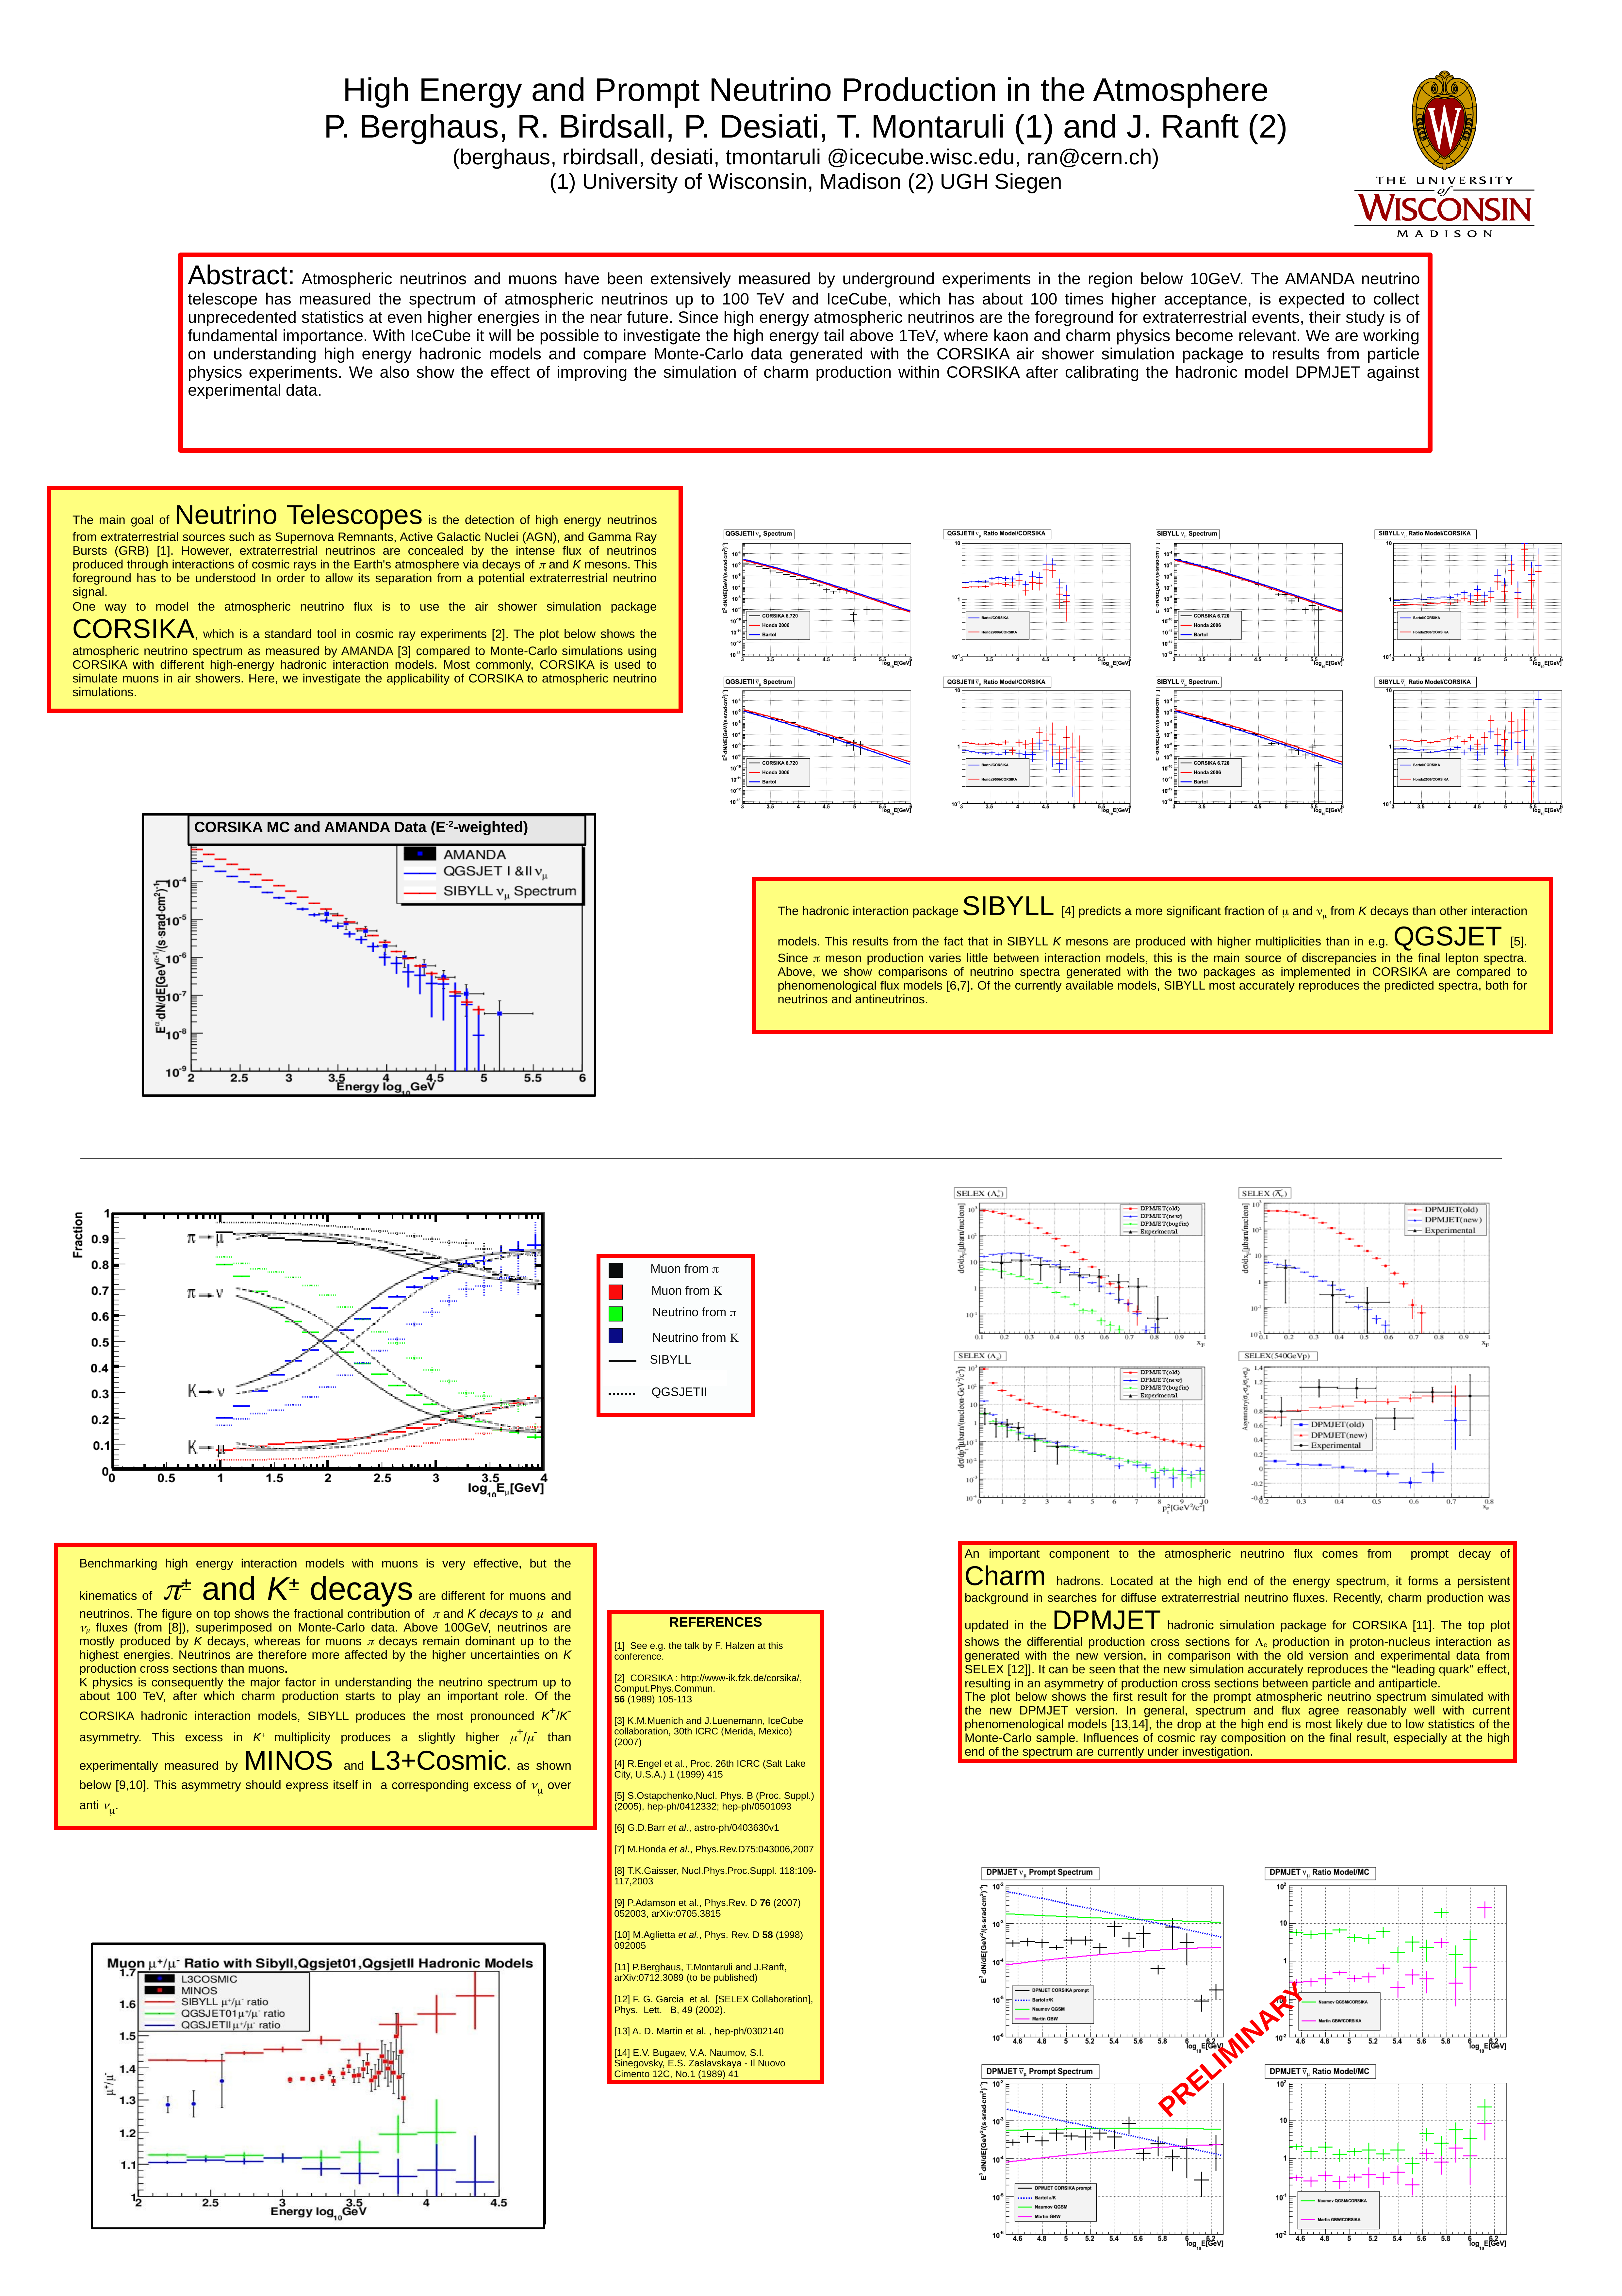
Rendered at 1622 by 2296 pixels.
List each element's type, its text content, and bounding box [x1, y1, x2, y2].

text_box PRELIMINARY [1147, 1952, 1351, 2141]
text_box Abstract: Atmospheric neutrinos and muons have been extensively measured by underground experiments in the region below 10GeV. The AMANDA neutrino telescope has measured the spectrum of atmospheric neutrinos up to 100 TeV and IceCube, which has about 100 times higher acceptance, is expected to collect unprecedented statistics at even higher energies in the near future. Since high energy atmospheric neutrinos are the foreground for extraterrestrial events, their study is of fundamental importance. With IceCube it will be possible to investigate the high energy tail above 1TeV, where kaon and charm physics become relevant. We are working on understanding high energy hadronic models and compare Monte-Carlo data generated with the CORSIKA air shower simulation package to results from particle physics experiments. We also show the effect of improving the simulation of charm production within CORSIKA after calibrating the hadronic model DPMJET against experimental data. [180, 254, 1430, 451]
text_box Benchmarking high energy interaction models with muons is very effective, but the kinematics of ± and K± decays are different for muons and neutrinos. The figure on top shows the fractional contribution of p and K decays to m and nm fluxes (from [8]), superimposed on Monte-Carlo data. Above 100GeV, neutrinos are mostly produced by K decays, whereas for muons p decays remain dominant up to the highest energies. Neutrinos are therefore more affected by the higher uncertainties on K production cross sections than muons. K physics is consequently the major factor in understanding the neutrino spectrum up to about 100 TeV, after which charm production starts to play an important role. Of the CORSIKA hadronic interaction models, SIBYLL produces the most pronounced K+/K- asymmetry. This excess in K+ multiplicity produces a slightly higher +/- than experimentally measured by MINOS and L3+Cosmic, as shown below [9,10]. This asymmetry should express itself in a corresponding excess of  over anti . [56, 1545, 595, 1829]
picture [1354, 68, 1534, 240]
picture [62, 1206, 558, 1501]
text_box REFERENCES [1] See e.g. the talk by F. Halzen at this conference. [2] CORSIKA : http://www-ik.fzk.de/corsika/, Comput.Phys.Commun. 56 (1989) 105-113 [3] K.M.Muenich and J.Luenemann, IceCube collaboration, 30th ICRC (Merida, Mexico) (2007) [4] R.Engel et al., Proc. 26th ICRC (Salt Lake City, U.S.A.) 1 (1999) 415 [5] S.Ostapchenko,Nucl. Phys. B (Proc. Suppl.) (2005), hep-ph/0412332; hep-ph/0501093 [6] G.D.Barr et al., astro-ph/0403630v1 [7] M.Honda et al., Phys.Rev.D75:043006,2007 [8] T.K.Gaisser, Nucl.Phys.Proc.Suppl. 118:109-117,2003 [9] P.Adamson et al., Phys.Rev. D 76 (2007) 052003, arXiv:0705.3815 [10] M.Aglietta et al., Phys. Rev. D 58 (1998) 092005 [11] P.Berghaus, T.Montaruli and J.Ranft, arXiv:0712.3089 (to be published) [12] F. G. Garcia et al. [SELEX Collaboration], Phys. Lett. B, 49 (2002). [13] A. D. Martin et al. , hep-ph/0302140 [14] E.V. Bugaev, V.A. Naumov, S.I. Sinegovsky, E.S. Zaslavskaya - Il Nuovo Cimento 12C, No.1 (1989) 41 [609, 1612, 822, 2082]
text_box CORSIKA MC and AMANDA Data (E-2-weighted) [188, 815, 585, 845]
text_box The main goal of Neutrino Telescopes is the detection of high energy neutrinos from extraterrestrial sources such as Supernova Remnants, Active Galactic Nuclei (AGN), and Gamma Ray Bursts (GRB) [1]. However, extraterrestrial neutrinos are concealed by the intense flux of neutrinos produced through interactions of cosmic rays in the Earth's atmosphere via decays of  and K mesons. This foreground has to be understood In order to allow its separation from a potential extraterrestrial neutrino signal. One way to model the atmospheric neutrino flux is to use the air shower simulation package CORSIKA, which is a standard tool in cosmic ray experiments [2]. The plot below shows the atmospheric neutrino spectrum as measured by AMANDA [3] compared to Monte-Carlo simulations using CORSIKA with different high-energy hadronic interaction models. Most commonly, CORSIKA is used to simulate muons in air showers. Here, we investigate the applicability of CORSIKA to atmospheric neutrino simulations. [49, 488, 681, 711]
picture [940, 1182, 1506, 1520]
text_box An important component to the atmospheric neutrino flux comes from prompt decay of Charm hadrons. Located at the high end of the energy spectrum, it forms a persistent background in searches for diffuse extraterrestrial neutrino fluxes. Recently, charm production was updated in the DPMJET hadronic simulation package for CORSIKA [11]. The top plot shows the differential production cross sections for Lc production in proton-nucleus interaction as generated with the new version, in comparison with the old version and experimental data from SELEX [12]]. It can be seen that the new simulation accurately reproduces the “leading quark” effect, resulting in an asymmetry of production cross sections between particle and antiparticle. The plot below shows the first result for the prompt atmospheric neutrino spectrum simulated with the new DPMJET version. In general, spectrum and flux agree reasonably well with current phenomenological models [13,14], the drop at the high end is most likely due to low statistics of the Monte-Carlo sample. Influences of cosmic ray composition on the final result, especially at the high end of the spectrum are currently under investigation. [959, 1543, 1515, 1761]
text_box The hadronic interaction package SIBYLL [4] predicts a more significant fraction of  and  from K decays than other interaction models. This results from the fact that in SIBYLL K mesons are produced with higher multiplicities than in e.g. QGSJET [5]. Since p meson production varies little between interaction models, this is the main source of discrepancies in the final lepton spectra. Above, we show comparisons of neutrino spectra generated with the two packages as implemented in CORSIKA are compared to phenomenological flux models [6,7]. Of the currently available models, SIBYLL most accurately reproduces the predicted spectra, both for neutrinos and antineutrinos. [754, 878, 1551, 1032]
text_box High Energy and Prompt Neutrino Production in the Atmosphere P. Berghaus, R. Birdsall, P. Desiati, T. Montaruli (1) and J. Ranft (2) (berghaus, rbirdsall, desiati, tmontaruli @icecube.wisc.edu, ran@cern.ch) (1) University of Wisconsin, Madison (2) UGH Siegen [319, 69, 1295, 236]
picture [717, 526, 1587, 821]
text_box [598, 1255, 753, 1416]
picture [974, 1863, 1540, 2258]
picture [92, 1942, 546, 2224]
picture [141, 815, 595, 1097]
picture [93, 1945, 543, 2224]
picture [144, 815, 594, 1094]
